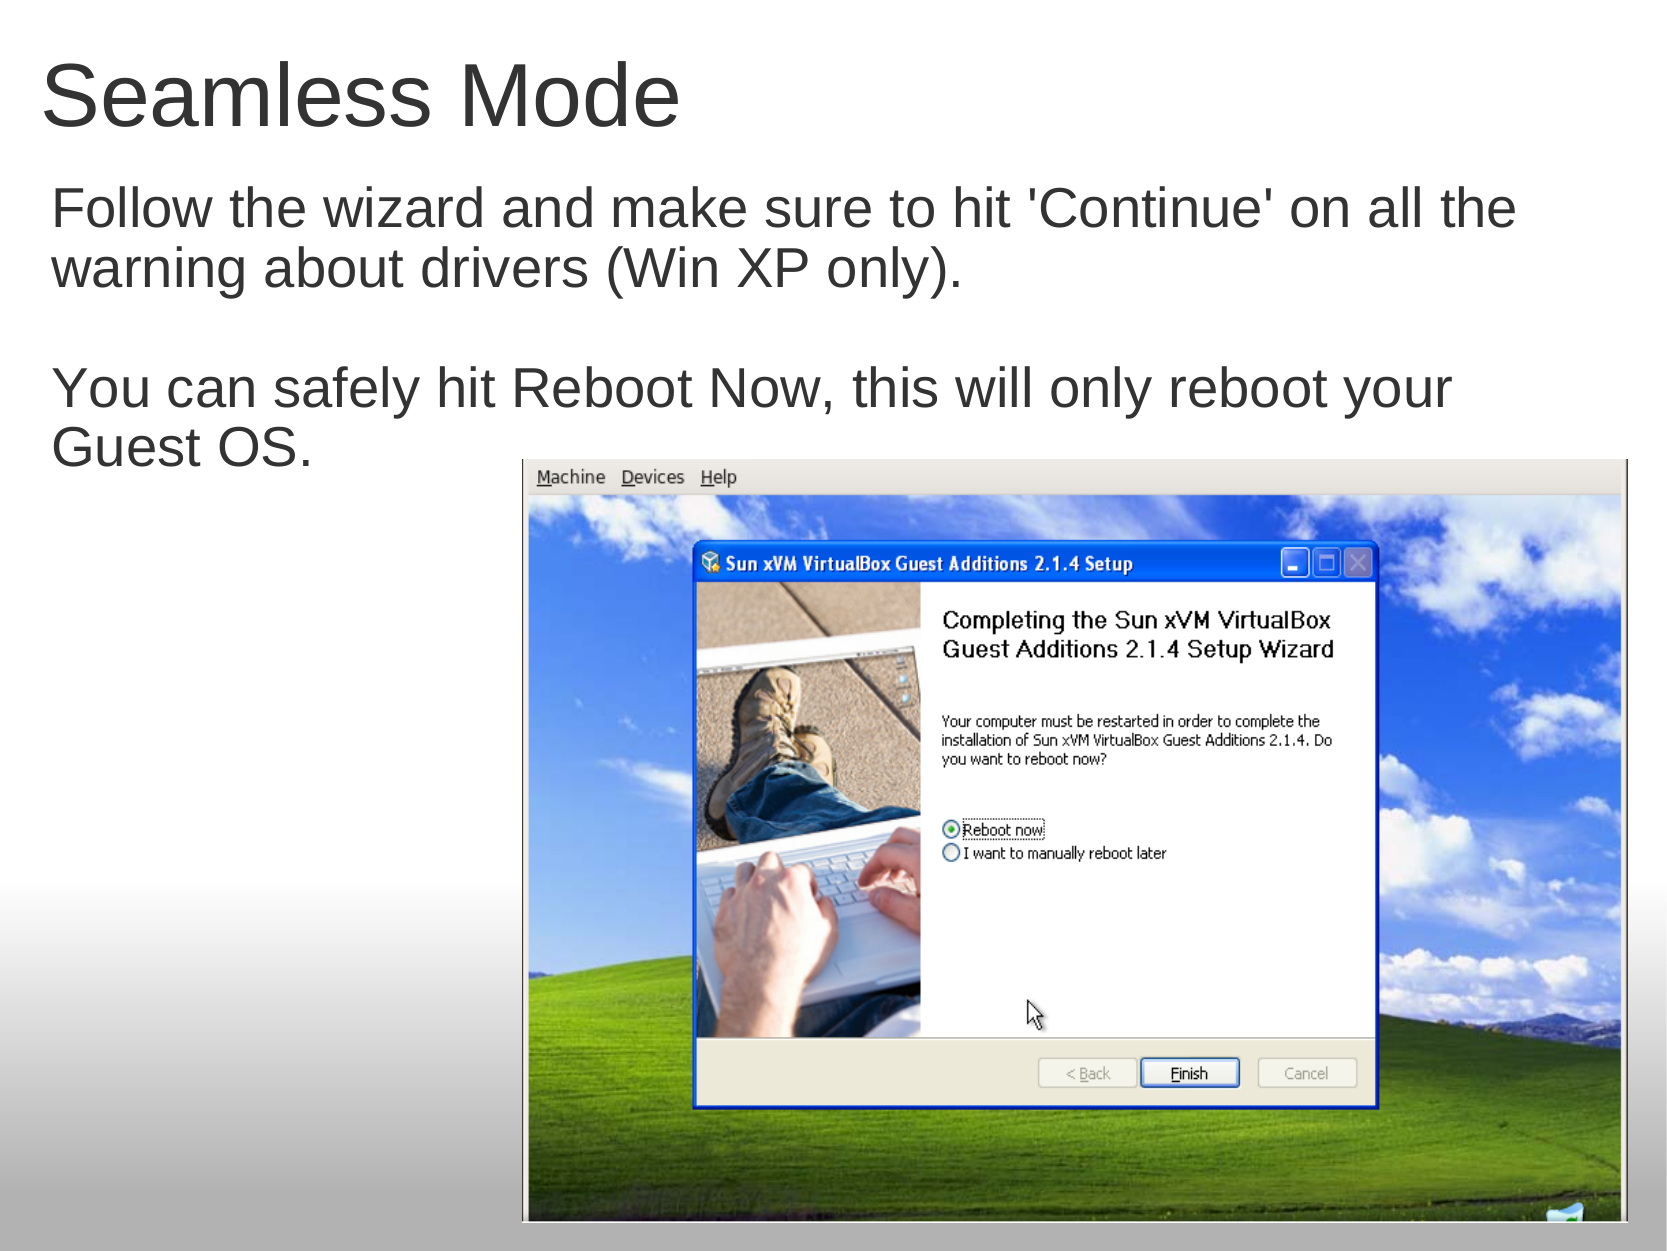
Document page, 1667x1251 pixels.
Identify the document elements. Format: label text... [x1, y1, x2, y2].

title Seamless Mode [40, 50, 1627, 201]
list Follow the wizard and make sure to hit 'Continue' on all the warning about drivers (Win XP only). You can safely hit Reboot Now, this will only reboot your Guest OS. [51, 179, 1574, 1139]
picture [0, 0, 1667, 1251]
